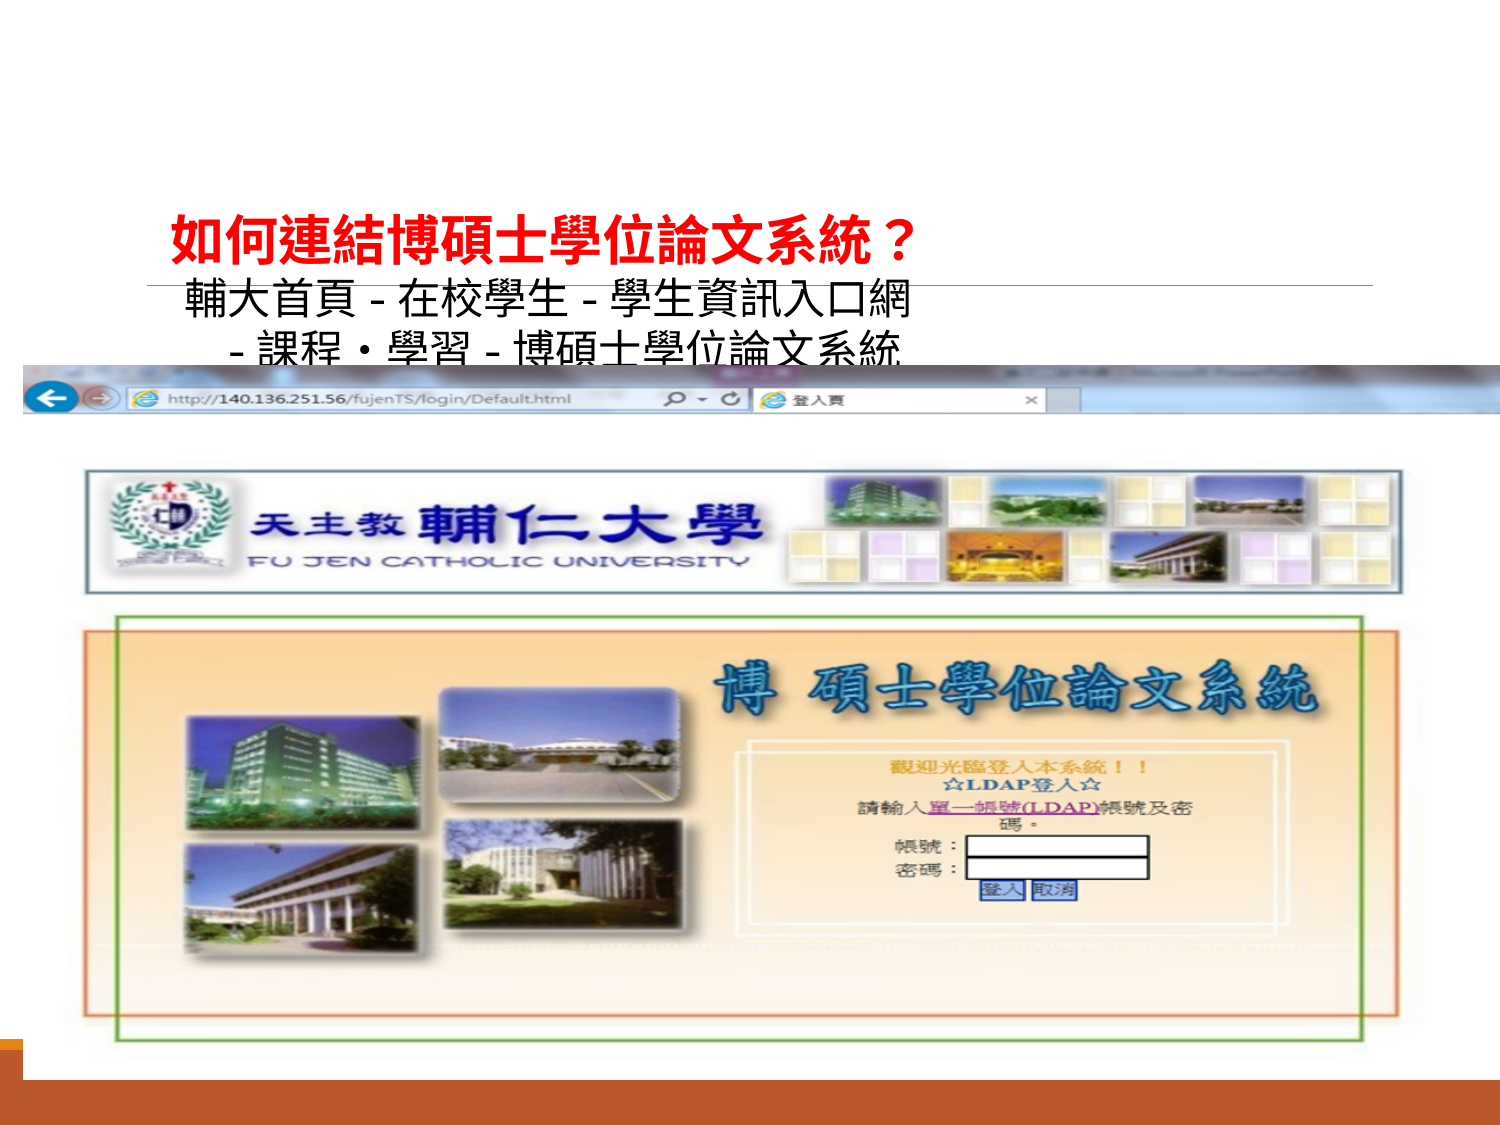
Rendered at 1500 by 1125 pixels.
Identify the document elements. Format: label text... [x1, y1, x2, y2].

picture [23, 365, 1500, 1080]
title 如何連結博碩士學位論文系統？ 輔大首頁-在校學生-學生資訊入口網 -課程•學習-博碩士學位論文系統 [155, 196, 1479, 365]
